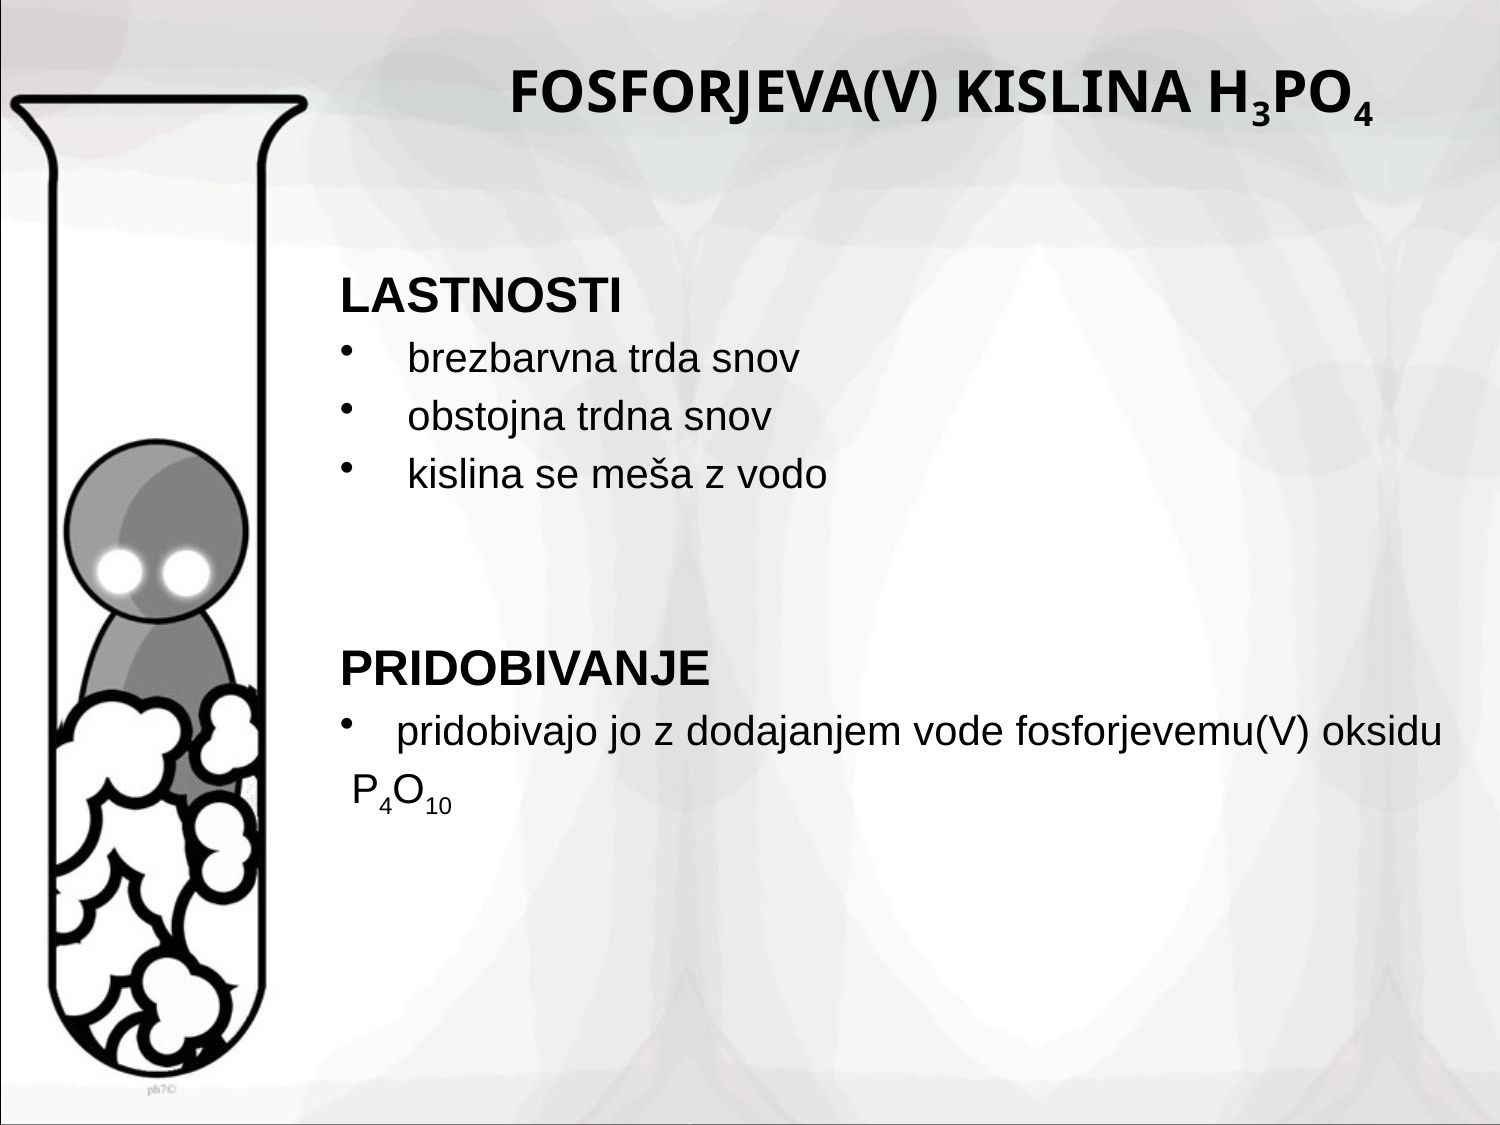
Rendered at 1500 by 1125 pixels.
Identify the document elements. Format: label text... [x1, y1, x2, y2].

title FOSFORJEVA(V) KISLINA H3PO4 [265, 0, 1500, 188]
list LASTNOSTI brezbarvna trda snov obstojna trdna snov kislina se meša z vodo PRIDOBIVANJE pridobivajo jo z dodajanjem vode fosforjevemu(V) oksidu P4O10 [324, 184, 1500, 927]
picture [0, 0, 1500, 1125]
